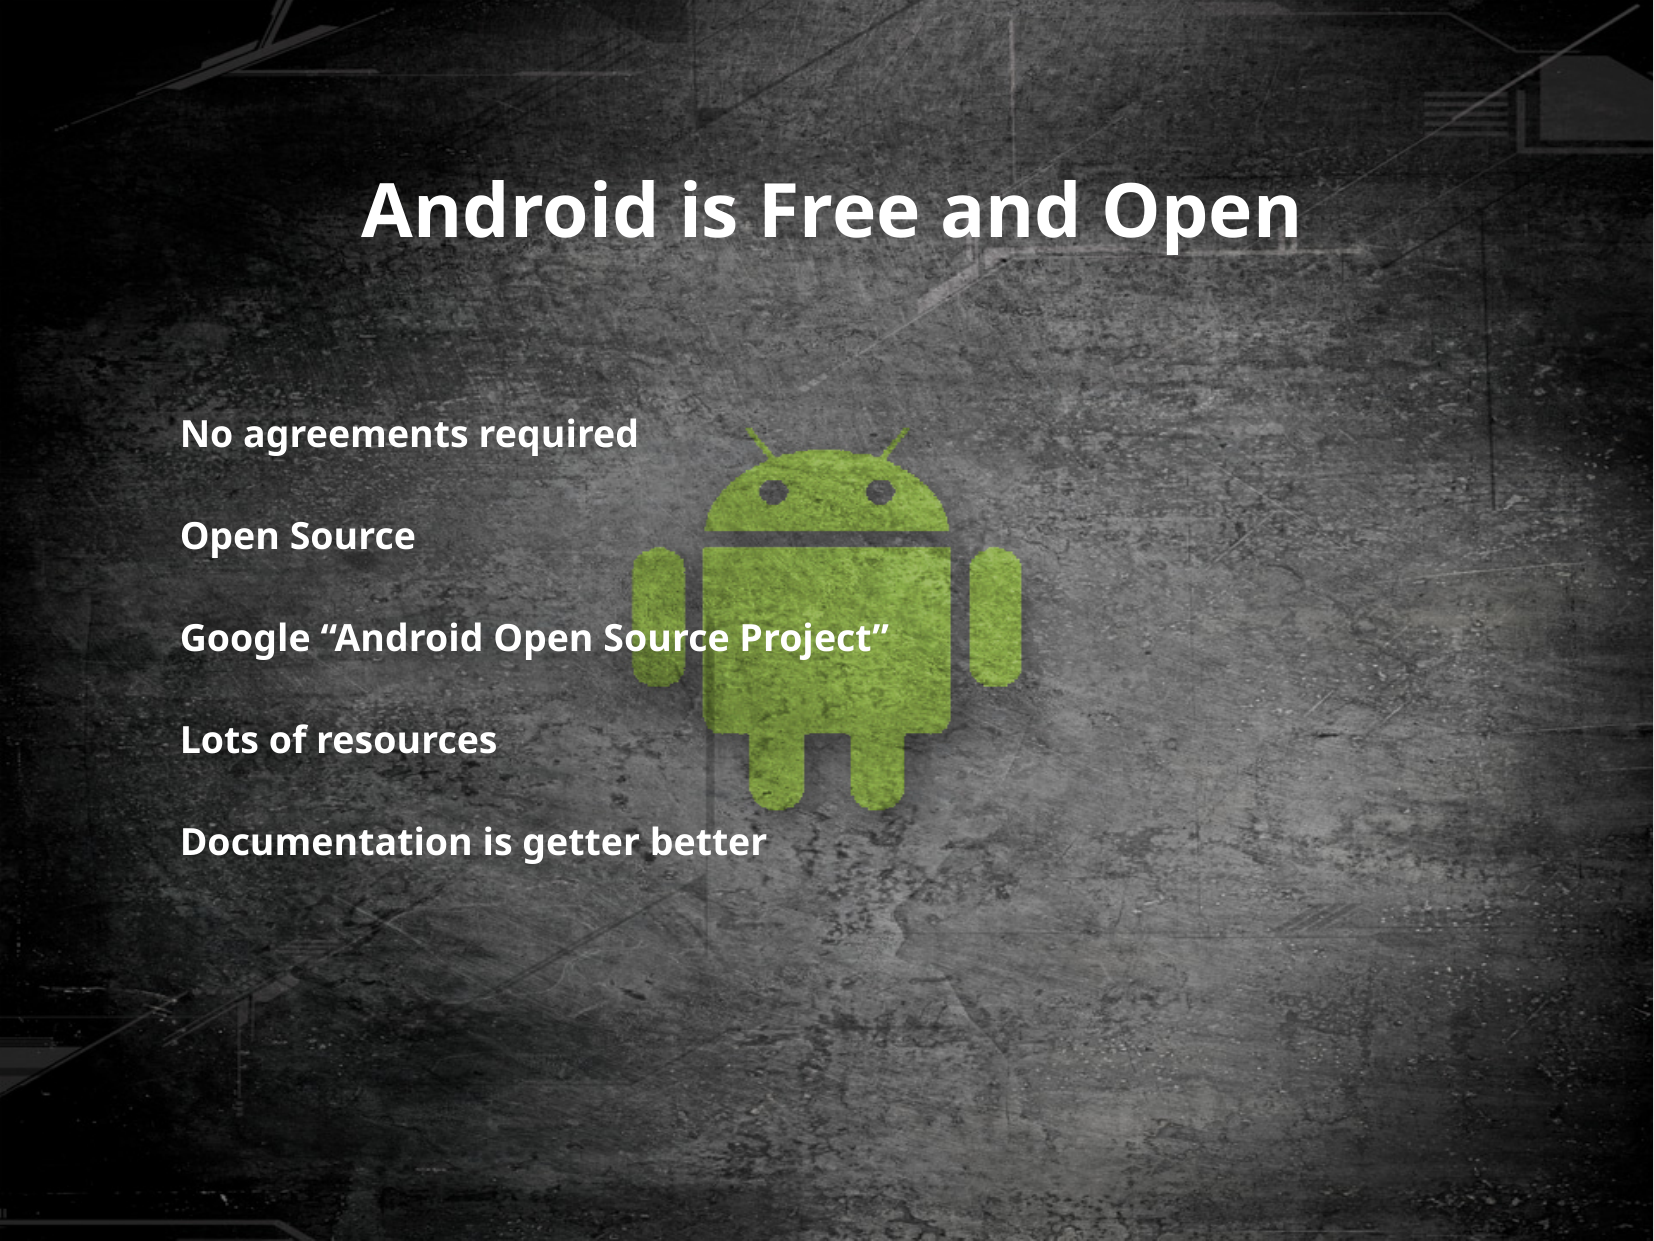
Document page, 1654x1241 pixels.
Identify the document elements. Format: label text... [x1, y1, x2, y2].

text_box No agreements required Open Source Google “Android Open Source Project” Lots of resources Documentation is getter better [165, 399, 1471, 886]
picture [0, 0, 1654, 1241]
text_box Android is Free and Open [270, 150, 1396, 301]
